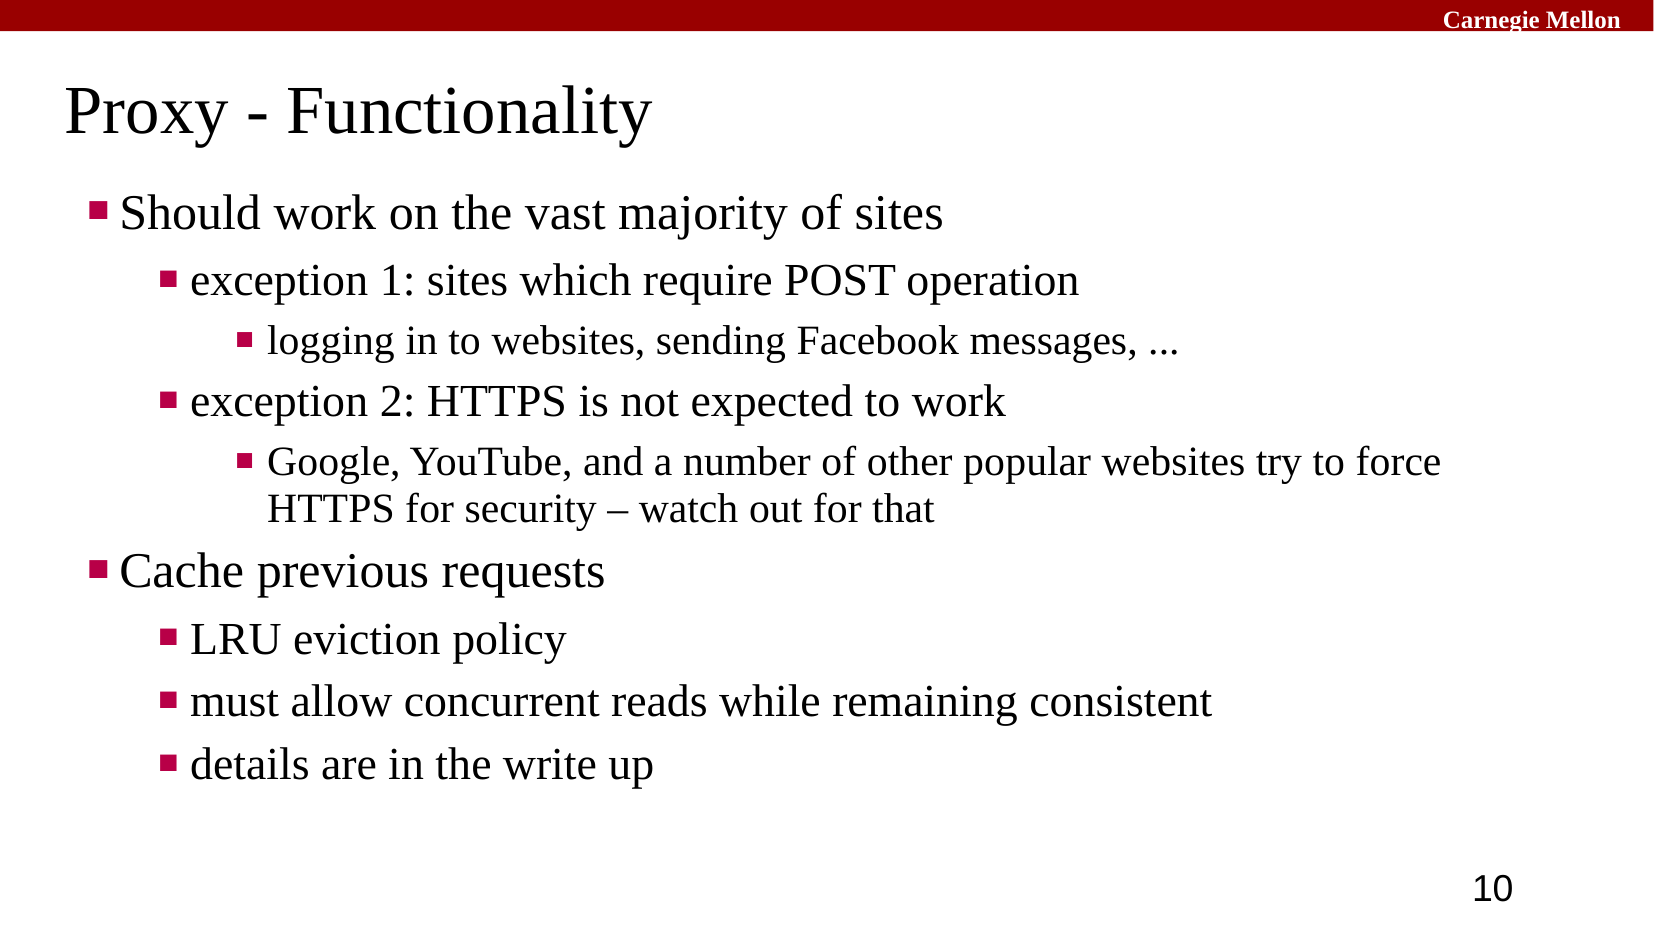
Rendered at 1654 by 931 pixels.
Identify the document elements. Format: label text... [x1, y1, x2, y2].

title Proxy - Functionality [64, 58, 1576, 163]
list Should work on the vast majority of sites exception 1: sites which require POST operation logging in to websites, sending Facebook messages, ... exception 2: HTTPS is not expected to work Google, YouTube, and a number of other popular websites try to force HTTPS for security – watch out for that Cache previous requests LRU eviction policy must allow concurrent reads while remaining consistent details are in the write up [71, 184, 1576, 859]
